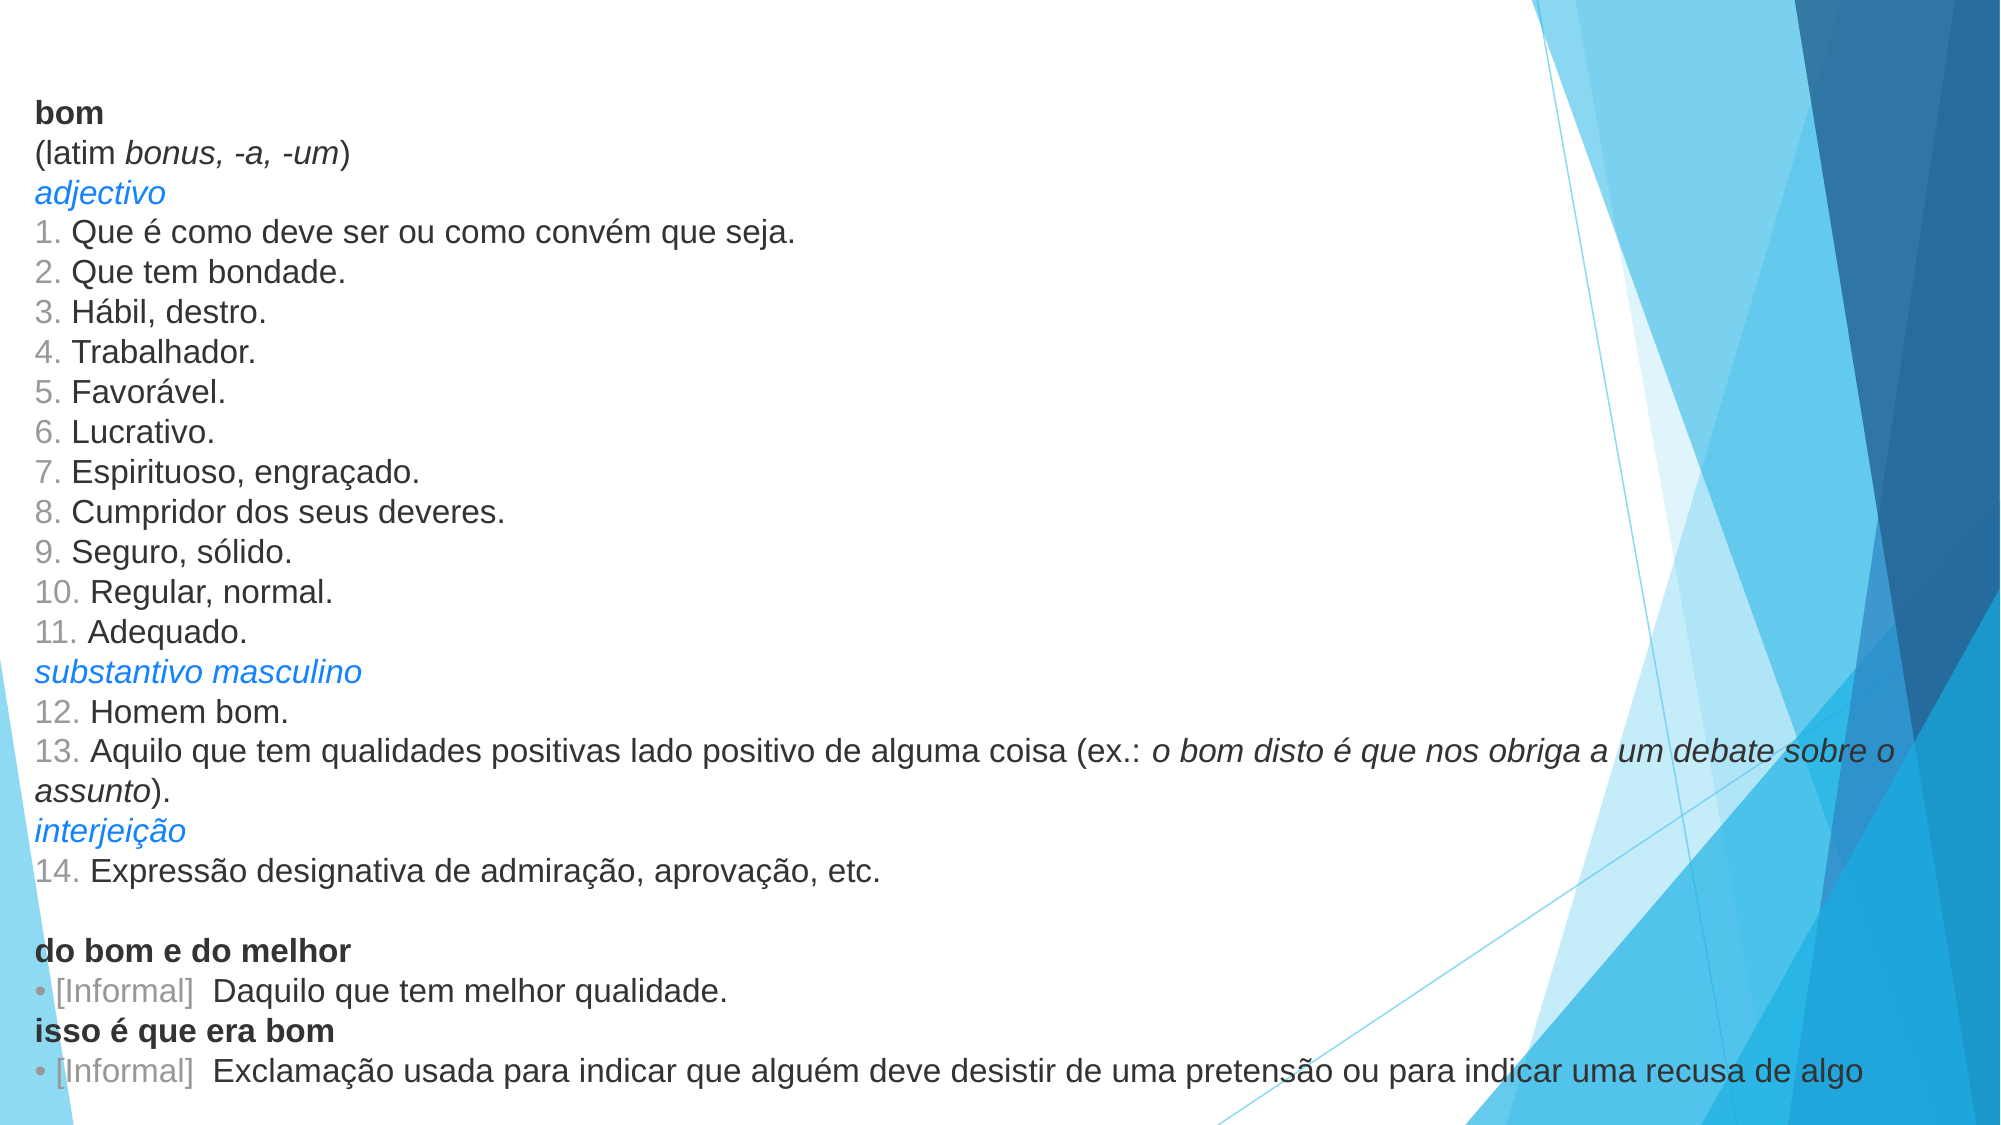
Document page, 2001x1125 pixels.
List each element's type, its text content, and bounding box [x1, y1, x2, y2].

text_box bom (latim bonus, -a, -um) adjectivo 1. Que é como deve ser ou como convém que seja. 2. Que tem bondade. 3. Hábil, destro. 4. Trabalhador. 5. Favorável. 6. Lucrativo. 7. Espirituoso, engraçado. 8. Cumpridor dos seus deveres. 9. Seguro, sólido. 10. Regular, normal. 11. Adequado. substantivo masculino 12. Homem bom. 13. Aquilo que tem qualidades positivas lado positivo de alguma coisa (ex.: o bom disto é que nos obriga a um debate sobre o assunto). interjeição 14. Expressão designativa de admiração, aprovação, etc. do bom e do melhor • [Informal] Daquilo que tem melhor qualidade. isso é que era bom • [Informal] Exclamação usada para indicar que alguém deve desistir de uma pretensão ou para indicar uma recusa de algo [19, 83, 1983, 1097]
